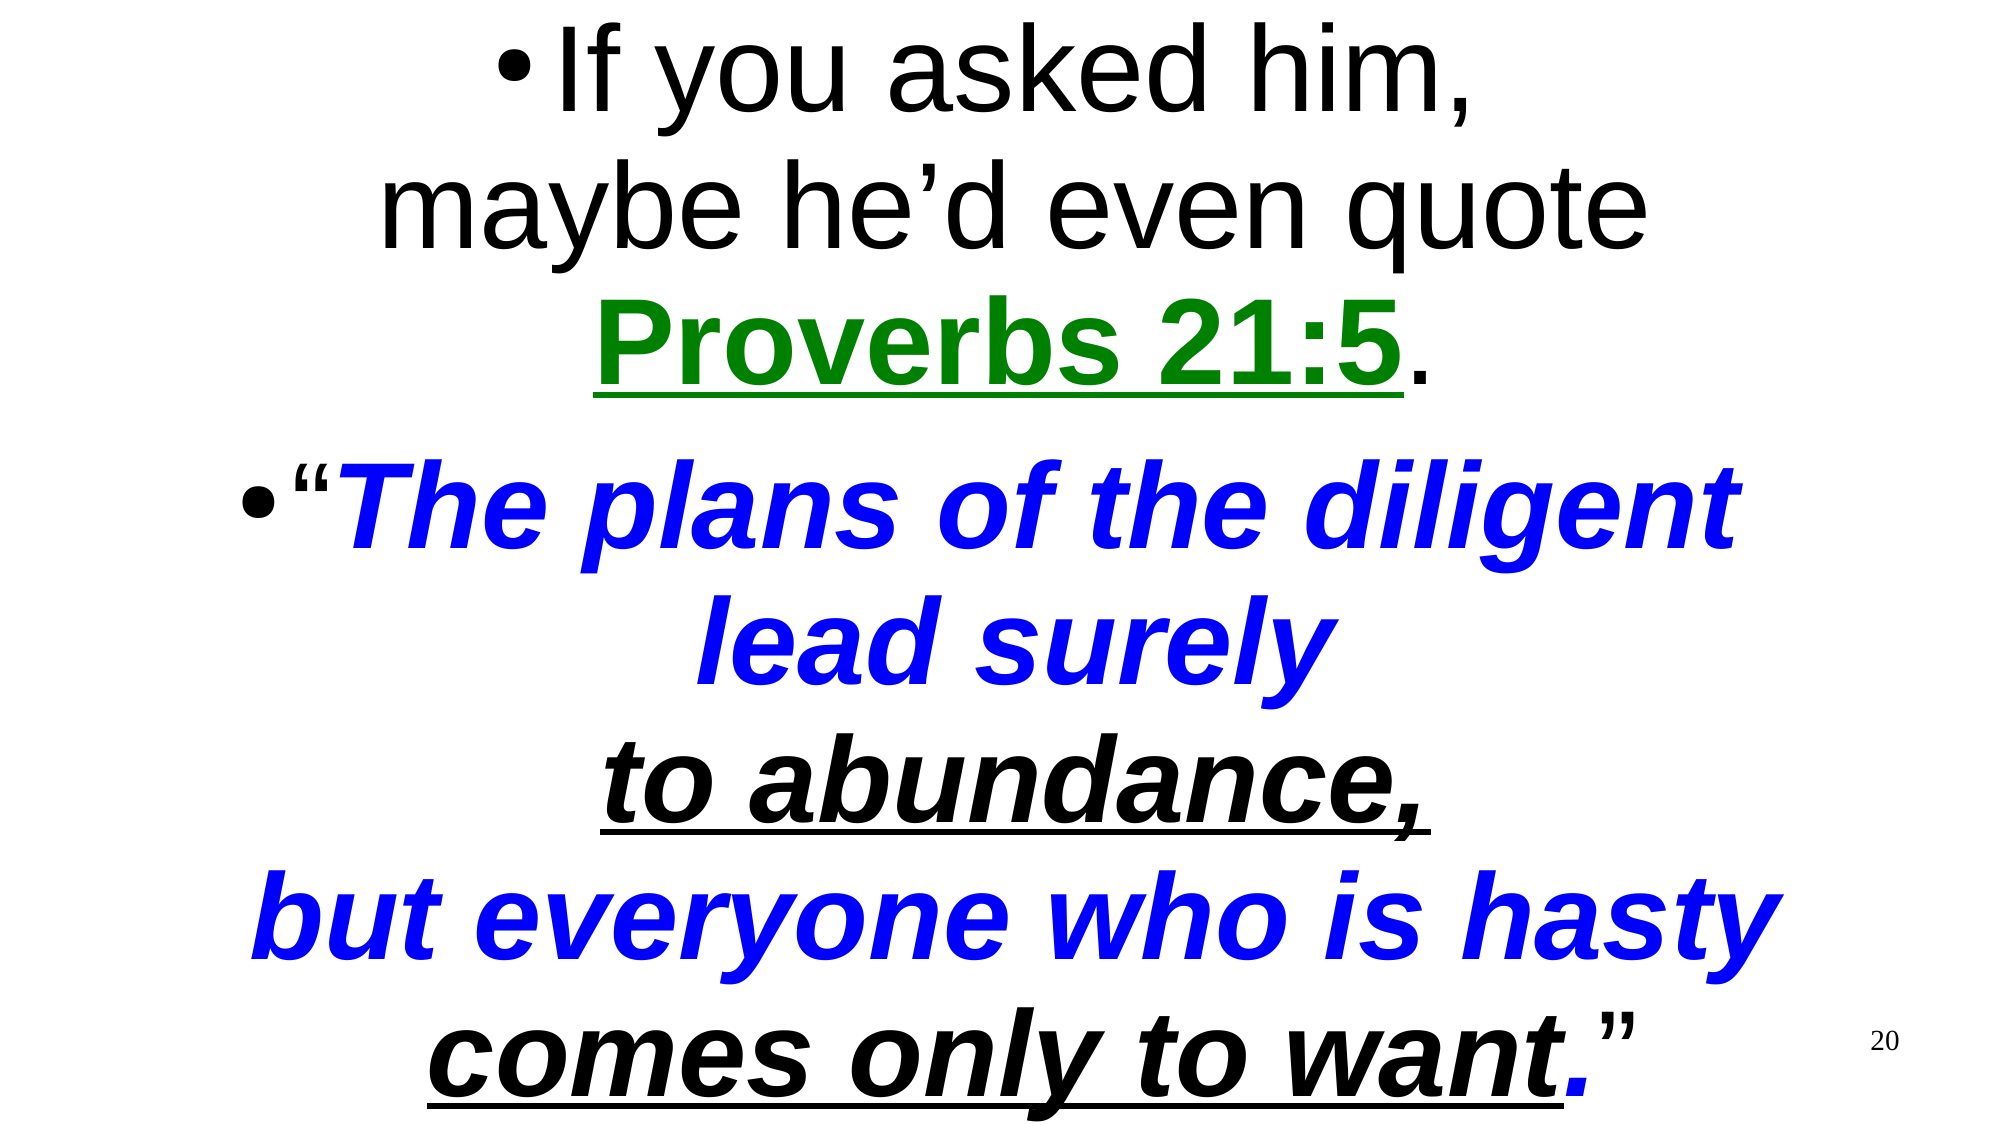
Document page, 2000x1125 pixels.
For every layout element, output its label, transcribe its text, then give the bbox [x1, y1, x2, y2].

list If you asked him, maybe he’d even quote Proverbs 21:5. “The plans of the diligent lead surely to abundance, but everyone who is hasty comes only to want.” [0, 0, 1996, 1123]
